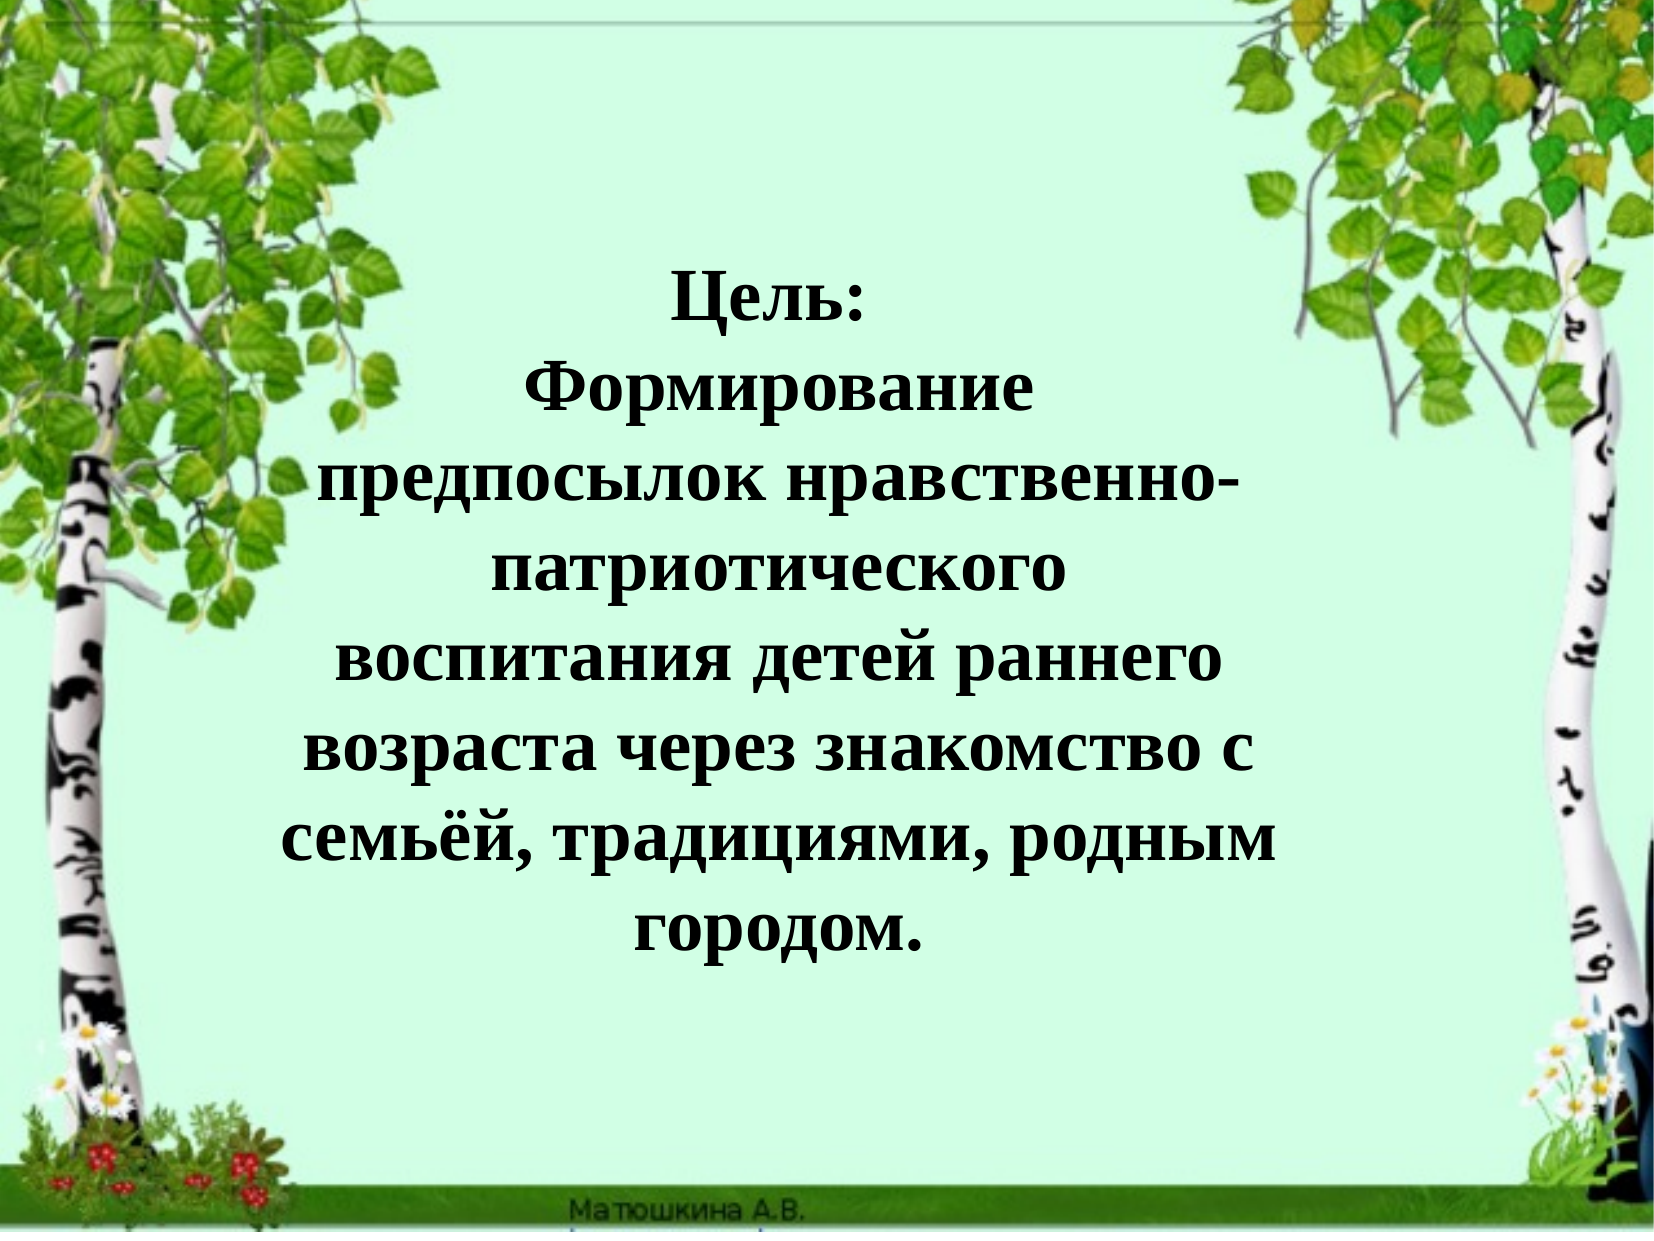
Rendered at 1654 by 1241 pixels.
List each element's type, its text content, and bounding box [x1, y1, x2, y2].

text_box Цель: Формирование предпосылок нравственно-патриотического воспитания детей раннего возраста через знакомство с семьёй, традициями, родным городом. [265, 147, 1388, 981]
picture [0, 0, 1654, 1232]
